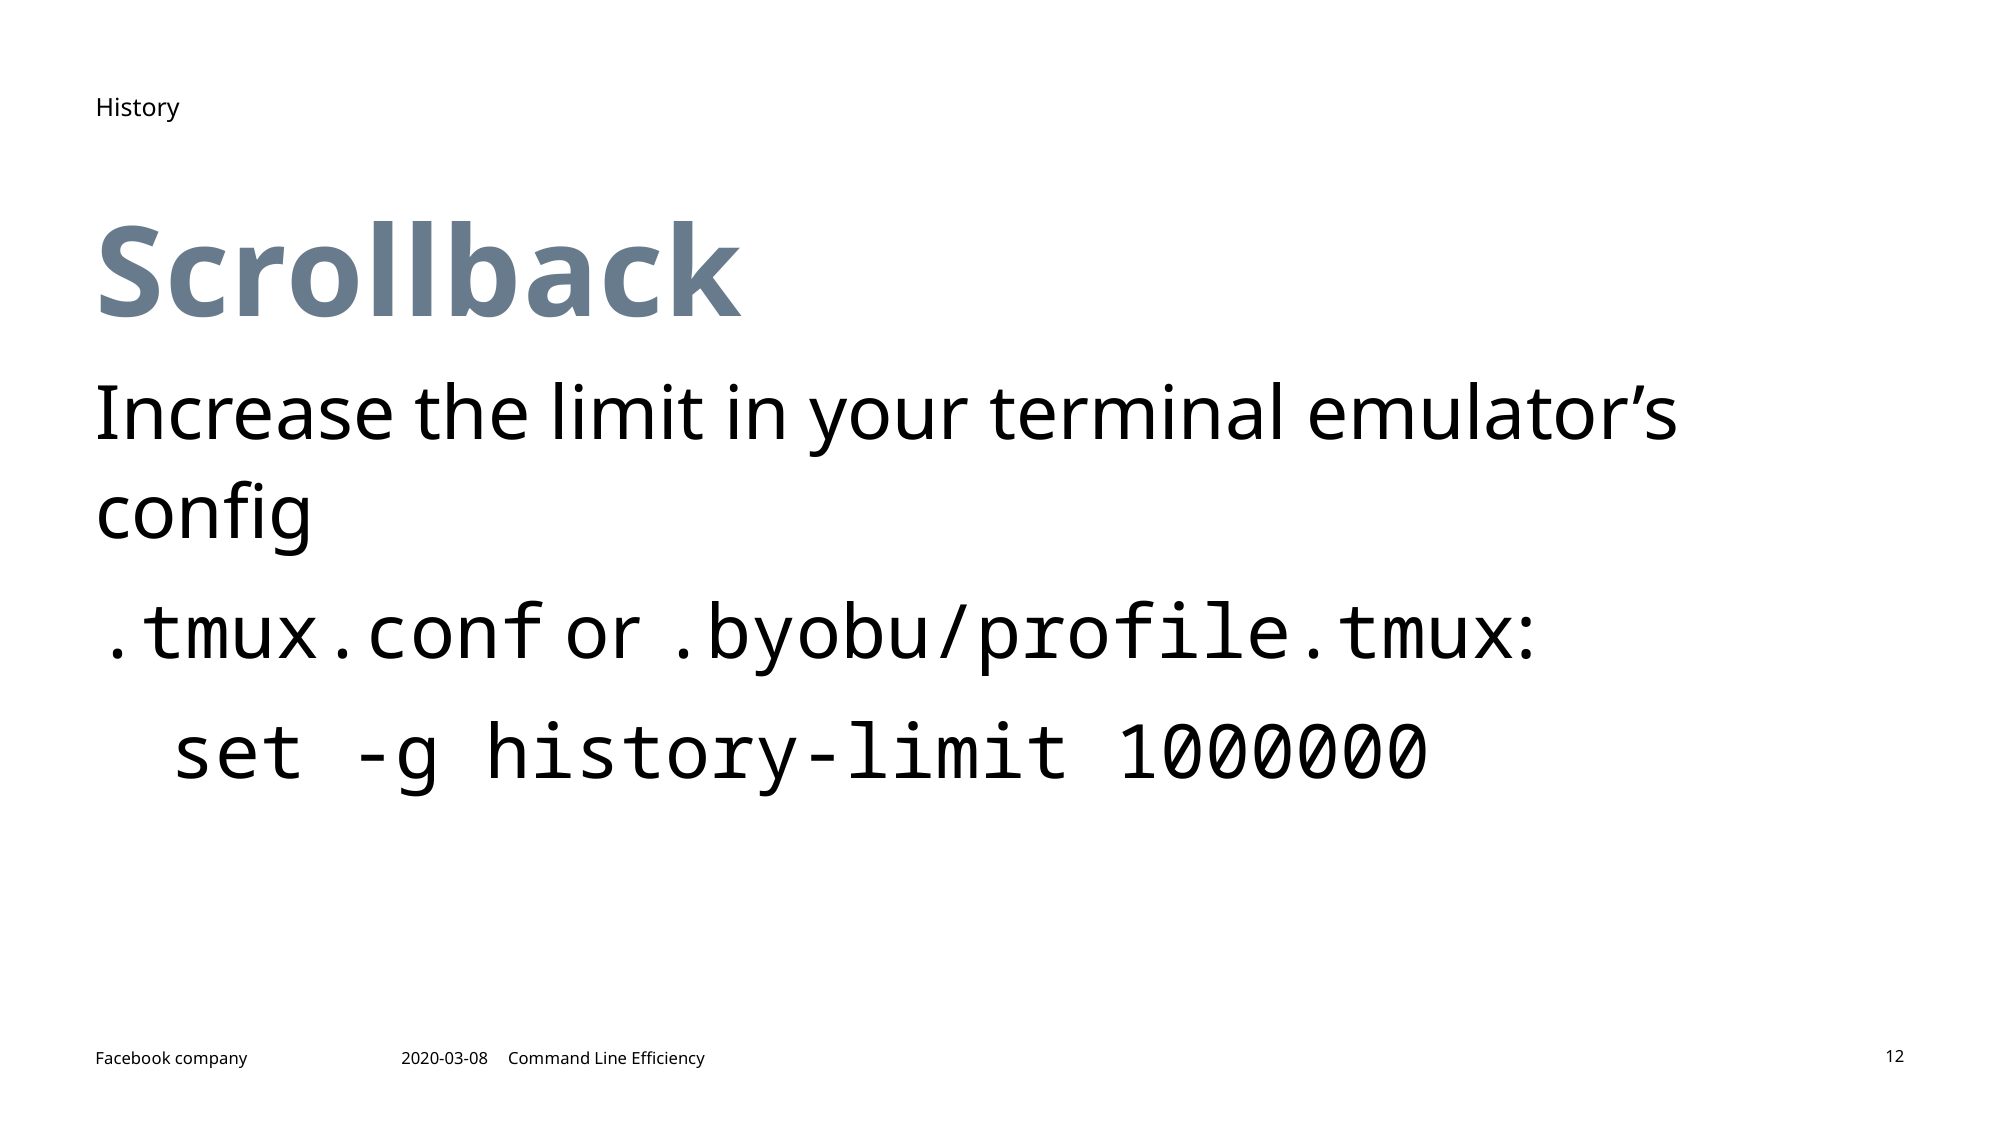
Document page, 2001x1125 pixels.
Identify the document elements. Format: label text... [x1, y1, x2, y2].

footer Command Line Efficiency [508, 1047, 1294, 1068]
title Scrollback [95, 176, 1905, 333]
slide_number 2020-03-08 [401, 1047, 508, 1068]
slide_number 35 [1840, 1047, 1905, 1068]
list Increase the limit in your terminal emulator’s config .tmux.conf or .byobu/profile.tmux: set -g history-limit 1000000 [95, 355, 1905, 820]
list History [95, 88, 988, 119]
